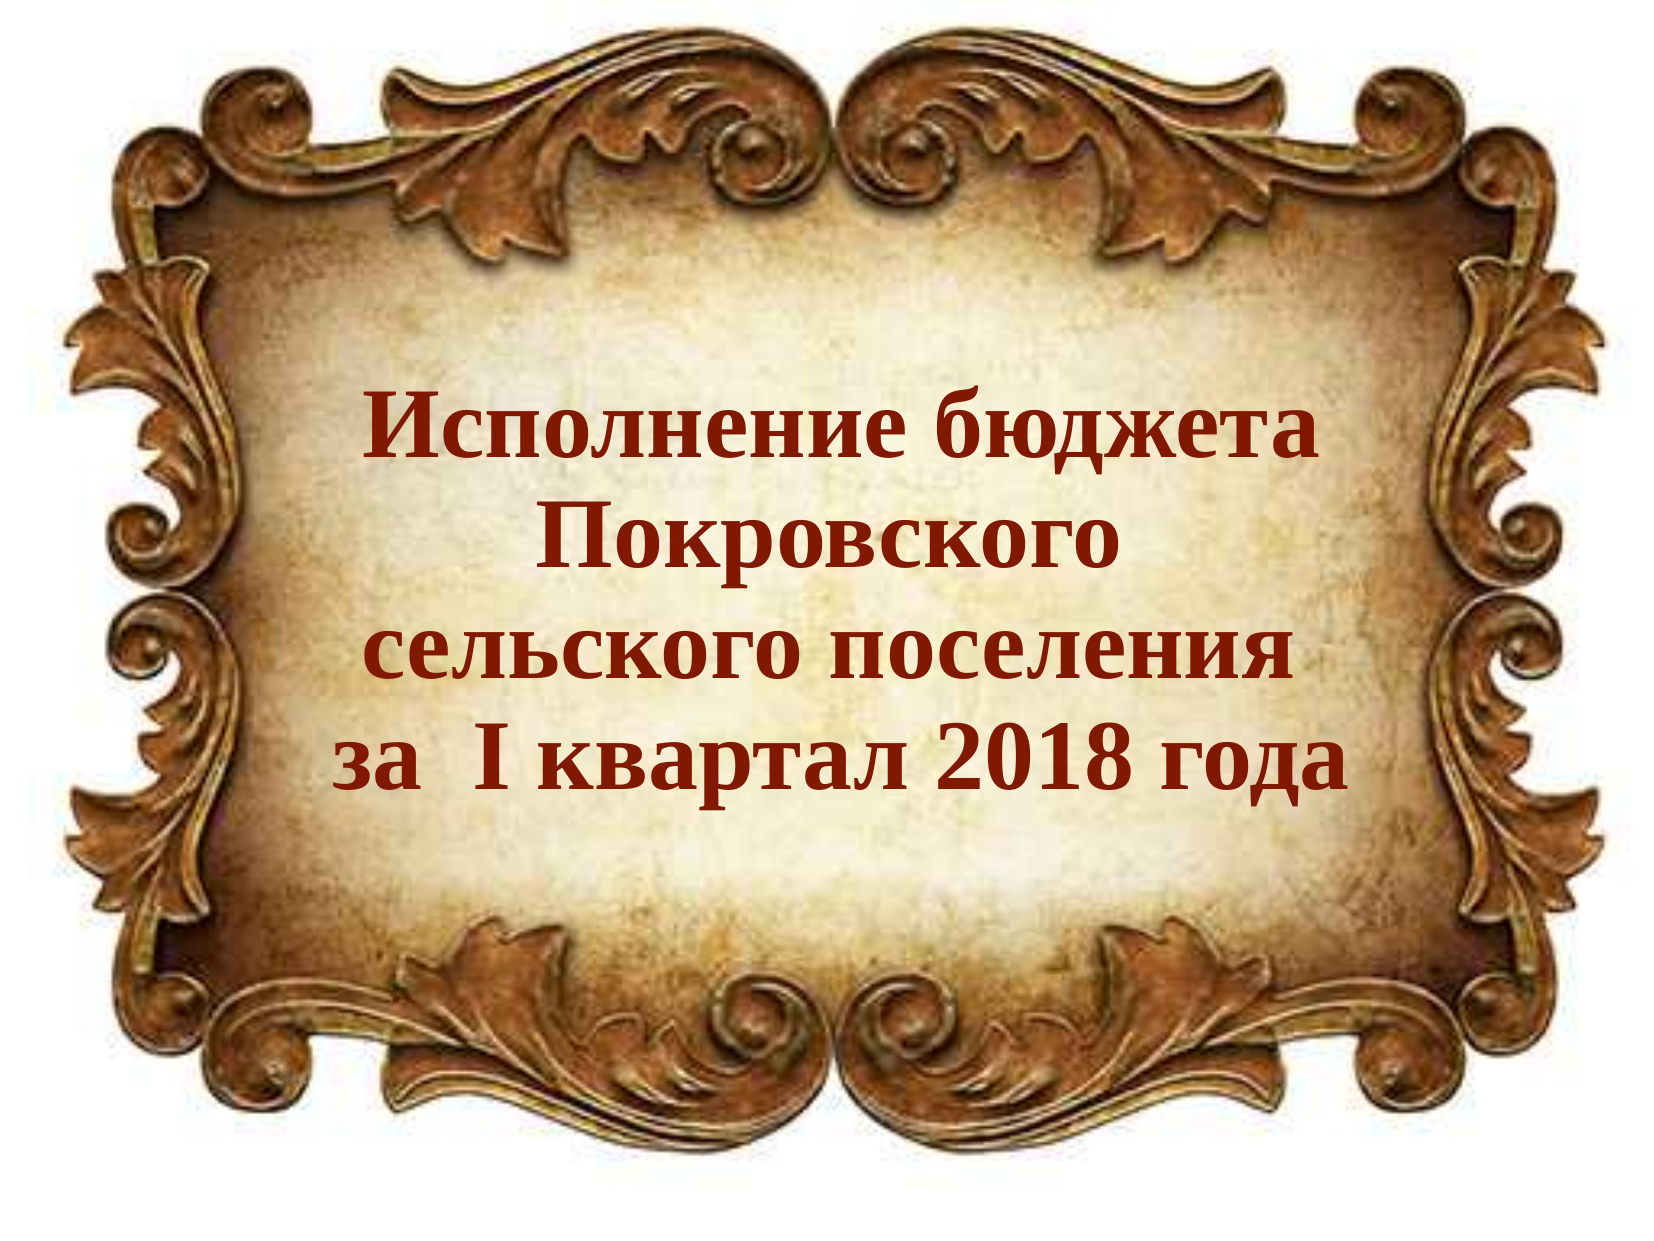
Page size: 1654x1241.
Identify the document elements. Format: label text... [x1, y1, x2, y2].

text_box Исполнение бюджета Покровского сельского поселения за I квартал 2018 года [295, 360, 1388, 827]
picture [29, 0, 1644, 1211]
